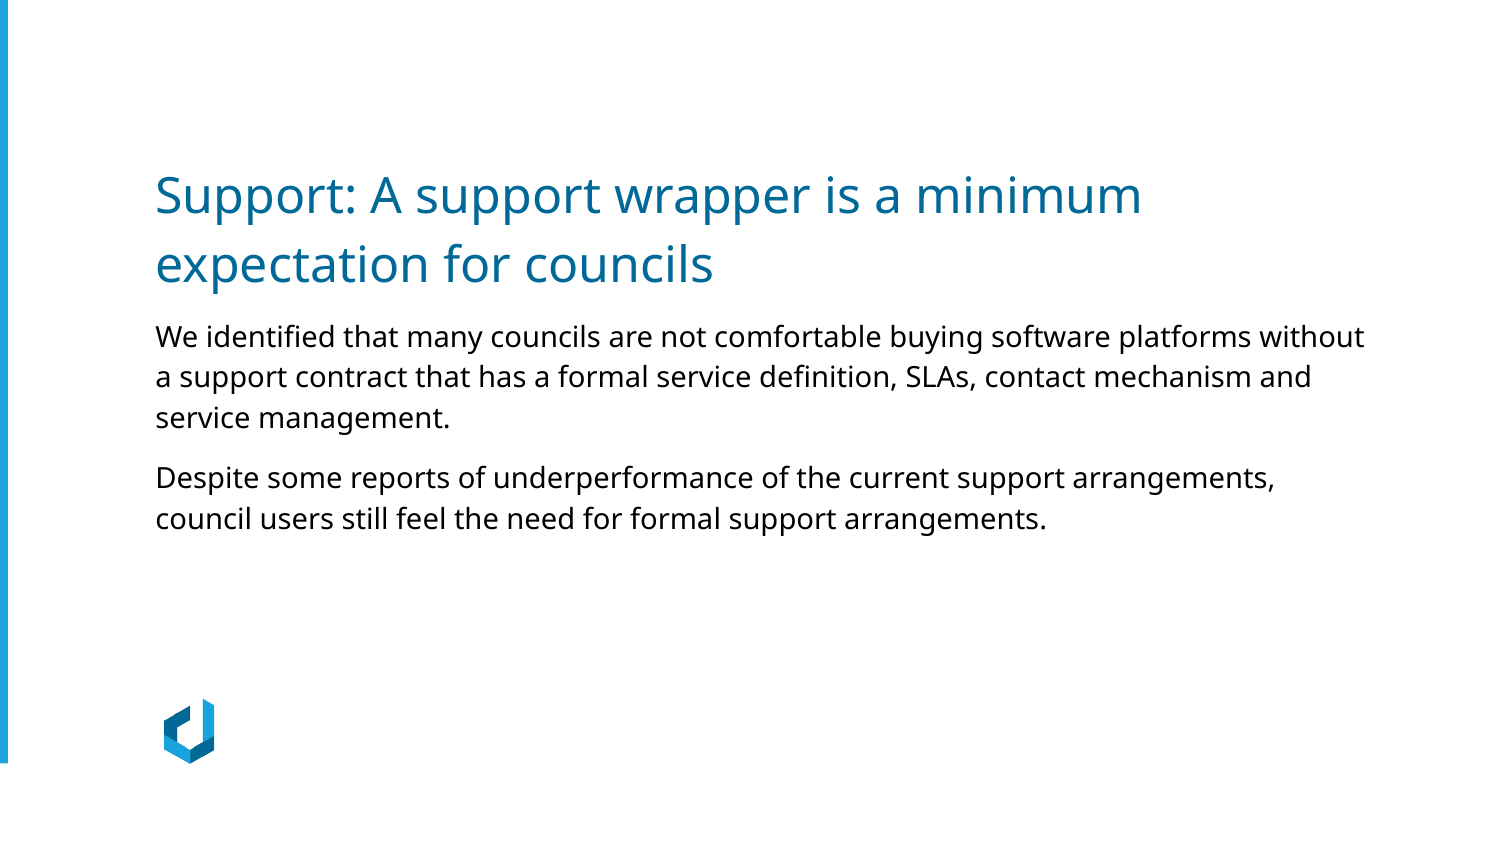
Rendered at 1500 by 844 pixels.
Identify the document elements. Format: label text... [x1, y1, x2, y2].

picture [164, 698, 215, 764]
list Support: A support wrapper is a minimum expectation for councils We identified that many councils are not comfortable buying software platforms without a support contract that has a formal service definition, SLAs, contact mechanism and service management. Despite some reports of underperformance of the current support arrangements, council users still feel the need for formal support arrangements. [140, 139, 1390, 637]
